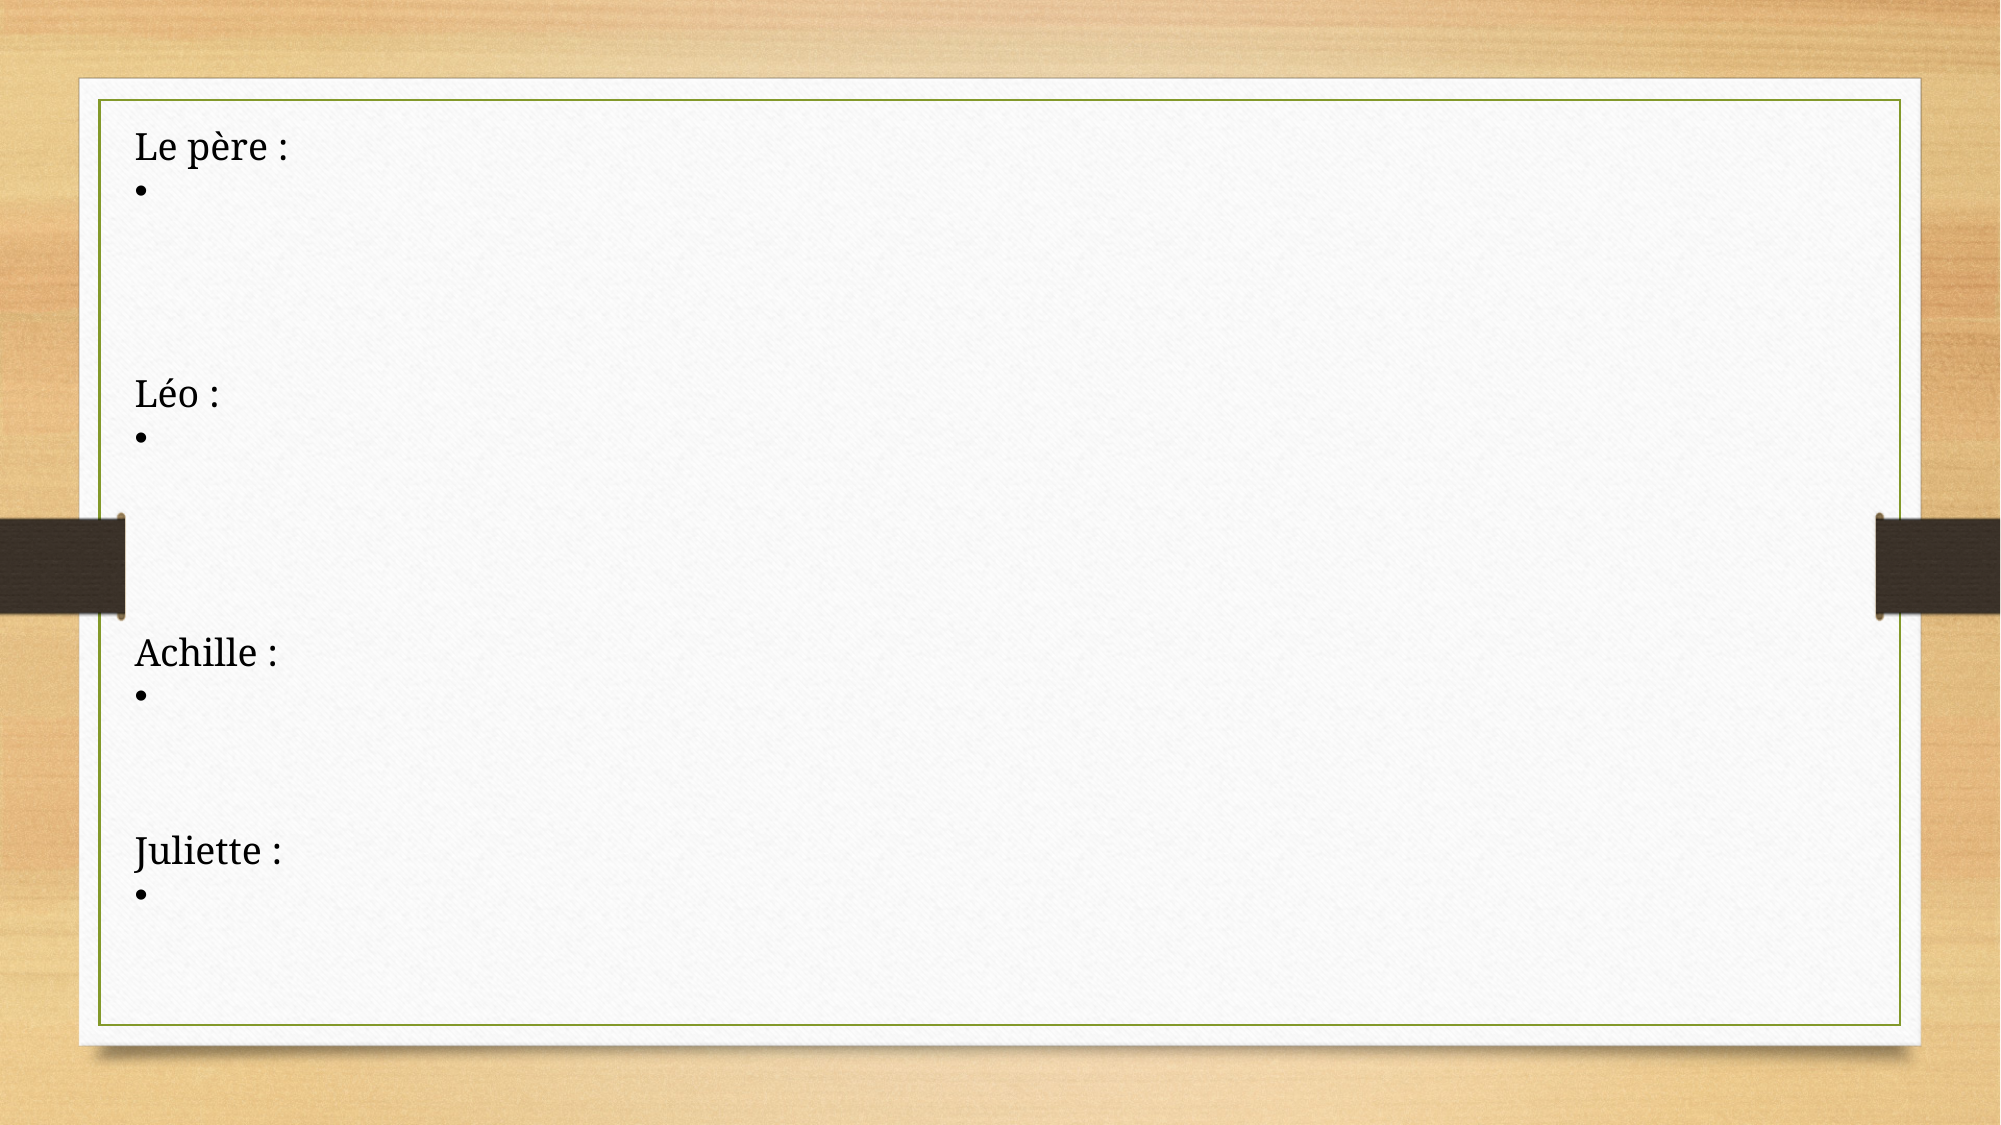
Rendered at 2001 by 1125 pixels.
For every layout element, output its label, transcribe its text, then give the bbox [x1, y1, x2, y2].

text_box Juliette : [119, 819, 1734, 926]
text_box Léo : [119, 362, 1734, 469]
text_box Achille : [119, 621, 1734, 728]
text_box Le père : [119, 115, 1734, 222]
